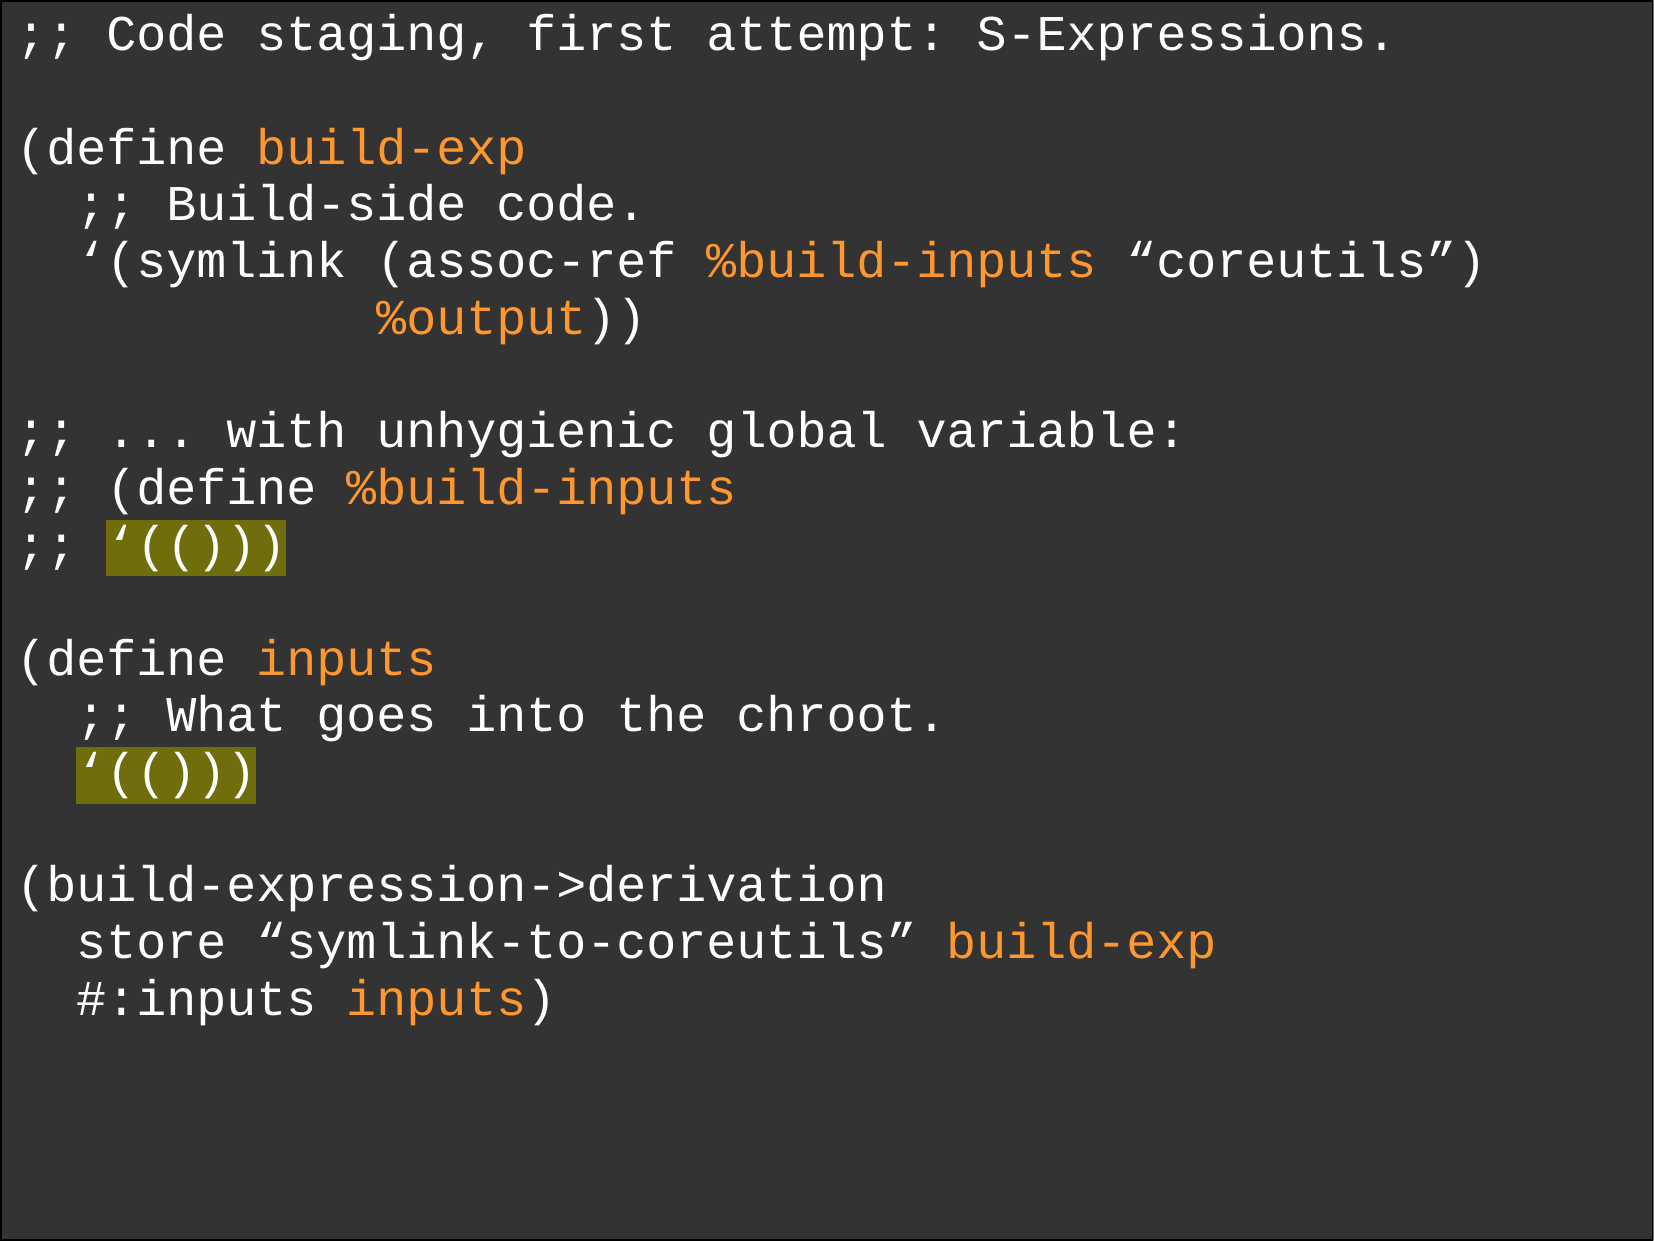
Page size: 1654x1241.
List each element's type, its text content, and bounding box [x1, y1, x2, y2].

text_box ;; Code staging, first attempt: S-Expressions. (define build-exp ;; Build-side code. ‘(symlink (assoc-ref %build-inputs “coreutils”) %output)) ;; ... with unhygienic global variable: ;; (define %build-inputs ;; ‘(())) (define inputs ;; What goes into the chroot. ‘(())) (build-expression->derivation store “symlink-to-coreutils” build-exp #:inputs inputs) [0, 0, 1654, 1241]
